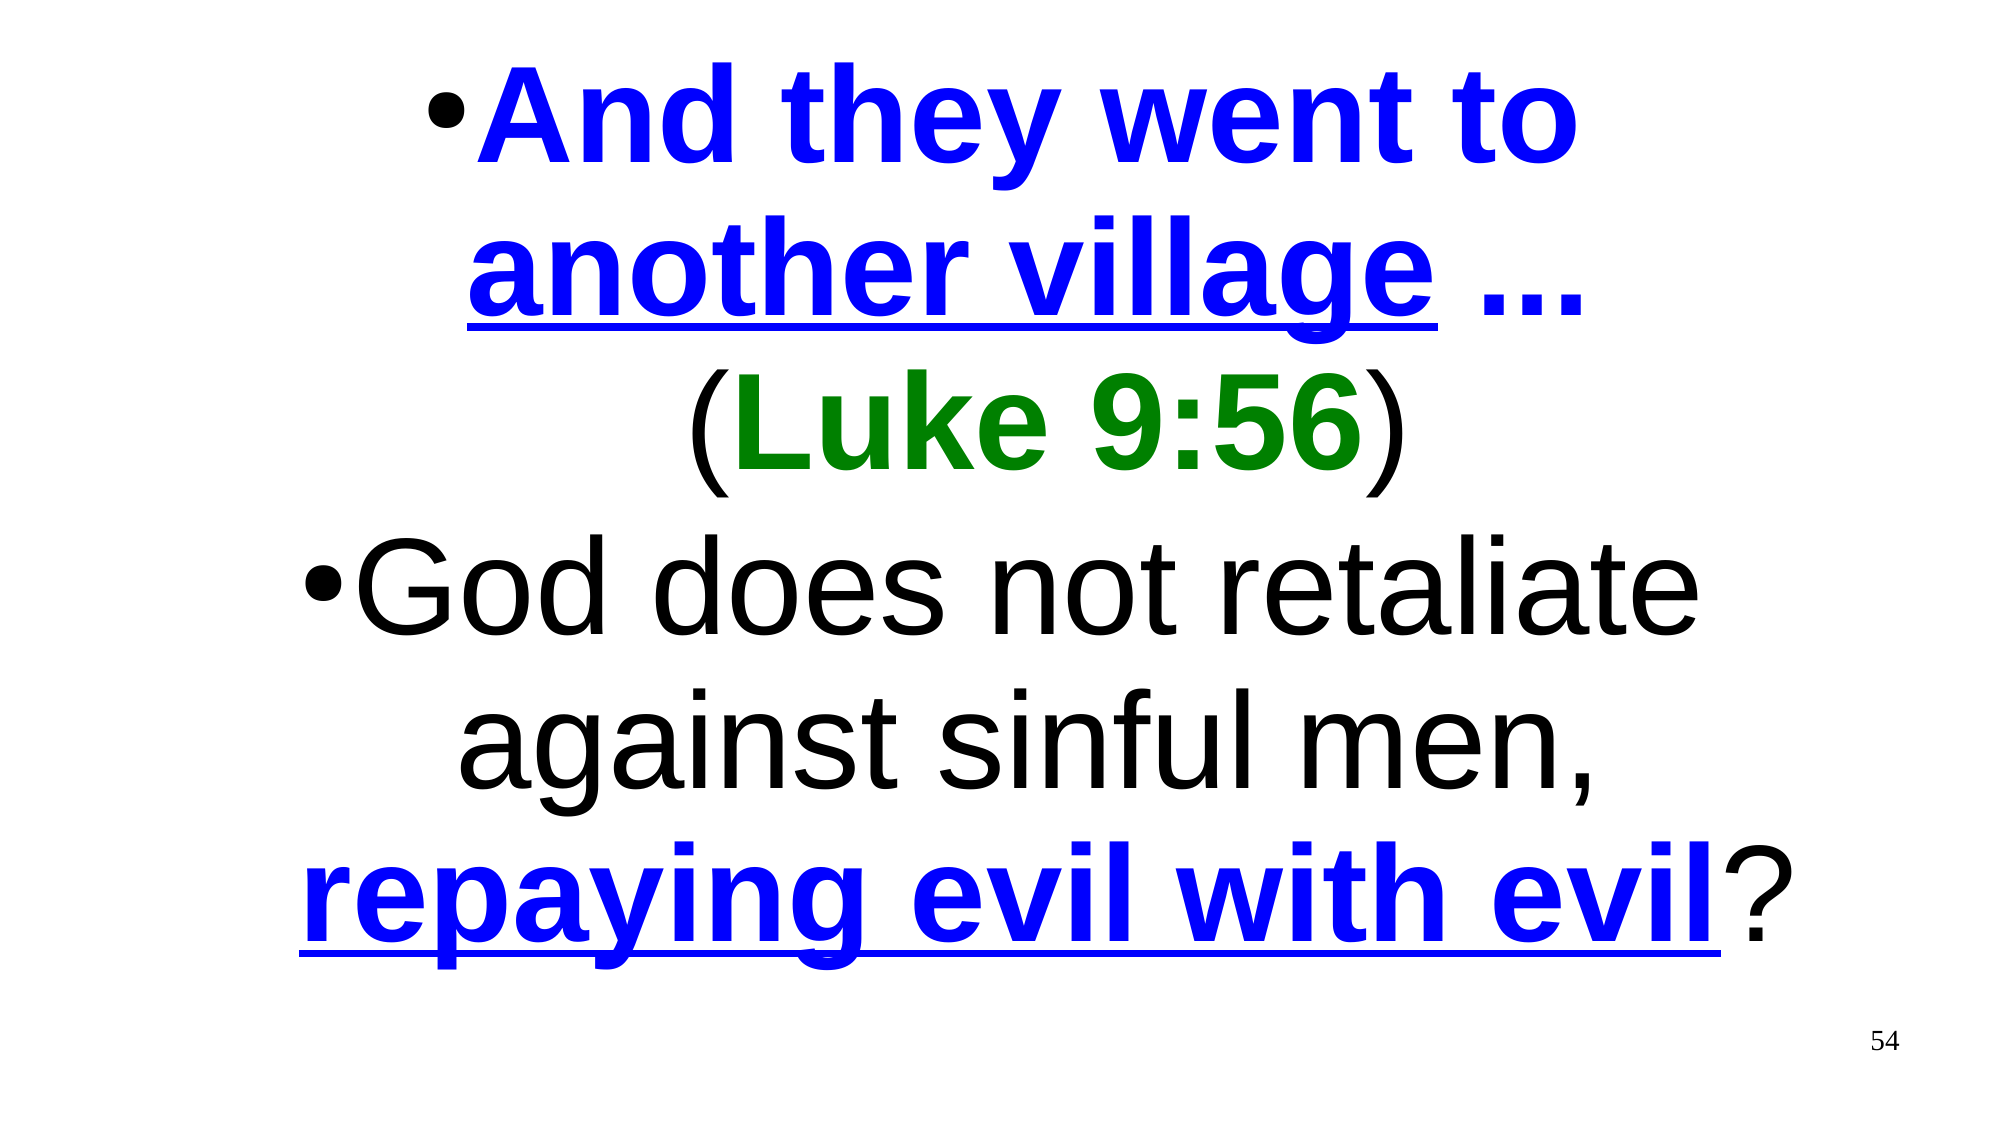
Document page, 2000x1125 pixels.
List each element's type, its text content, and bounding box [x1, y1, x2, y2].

list And they went to another village ... (Luke 9:56) God does not retaliate against sinful men, repaying evil with evil? [37, 37, 1988, 1088]
